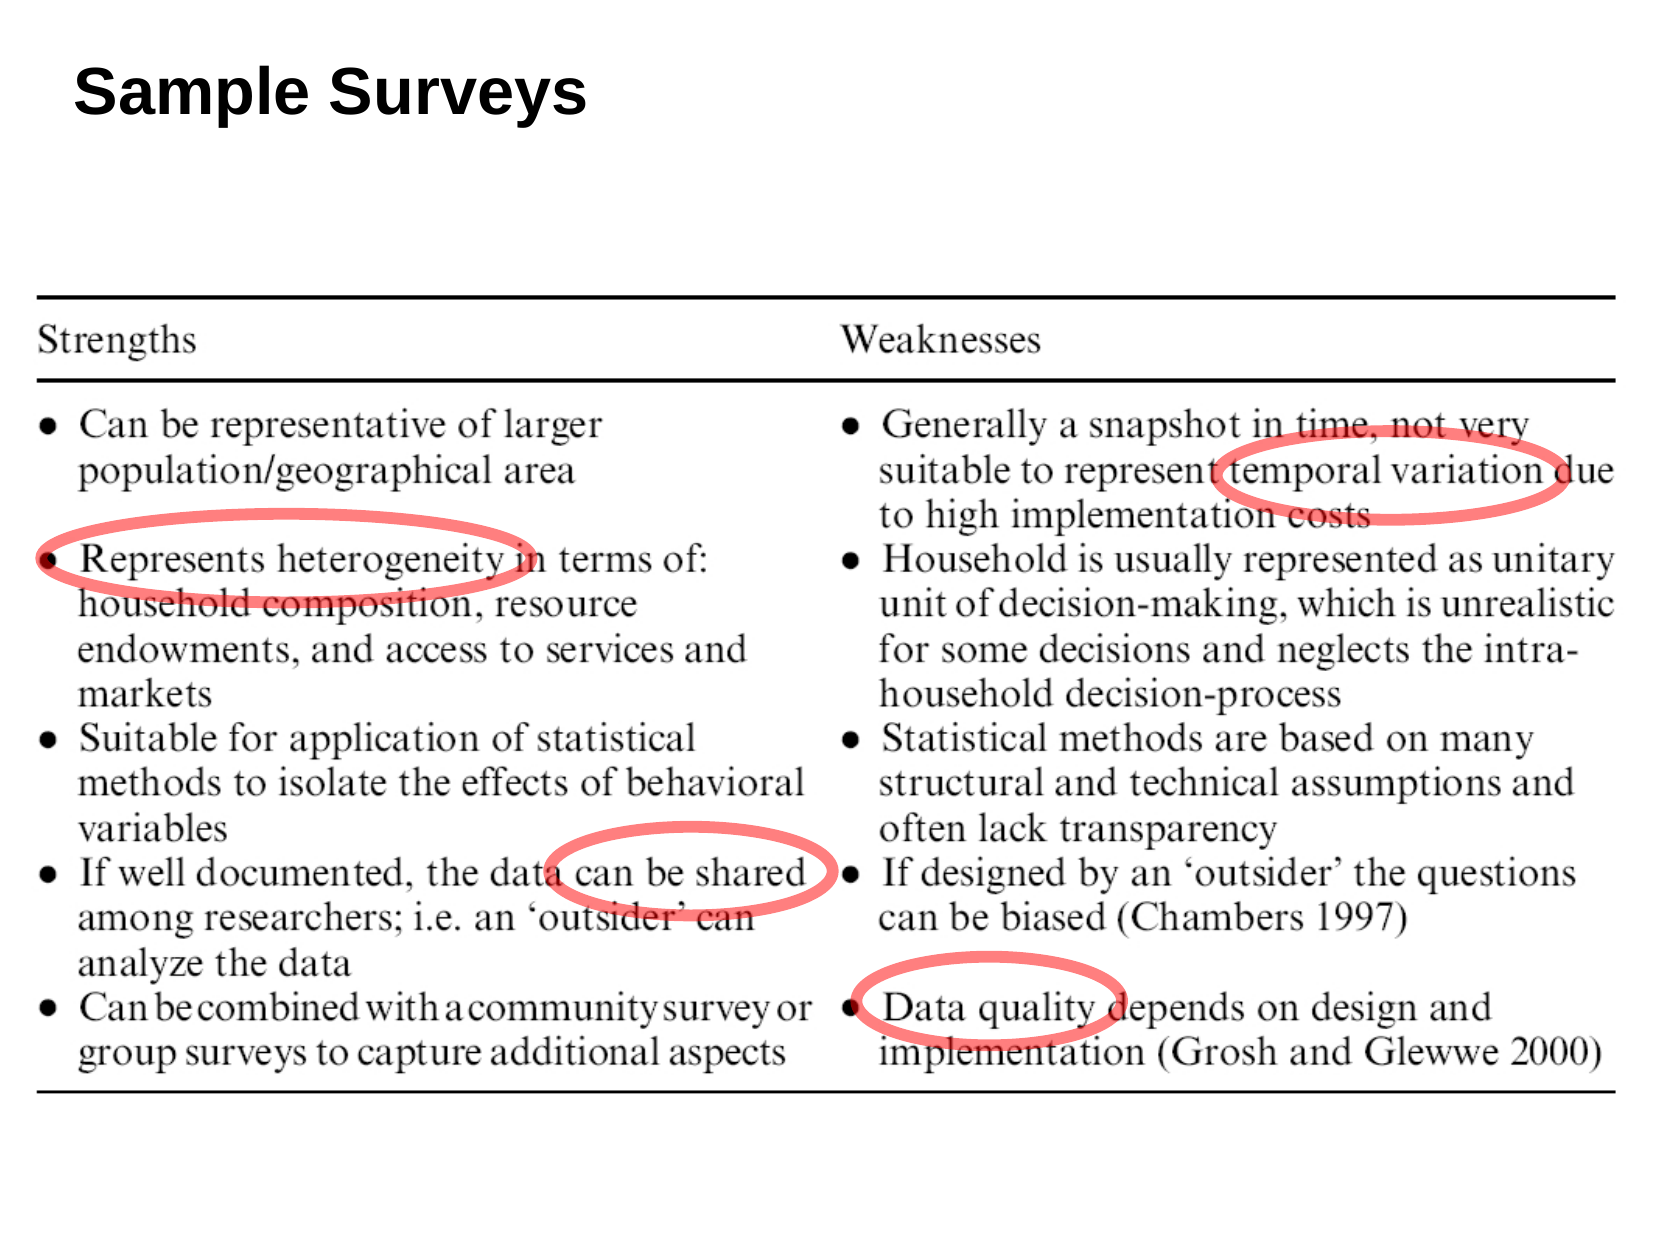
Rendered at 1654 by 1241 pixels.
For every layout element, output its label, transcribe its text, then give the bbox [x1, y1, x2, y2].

text_box Sample Surveys [59, 47, 1211, 163]
picture [20, 284, 1633, 1105]
